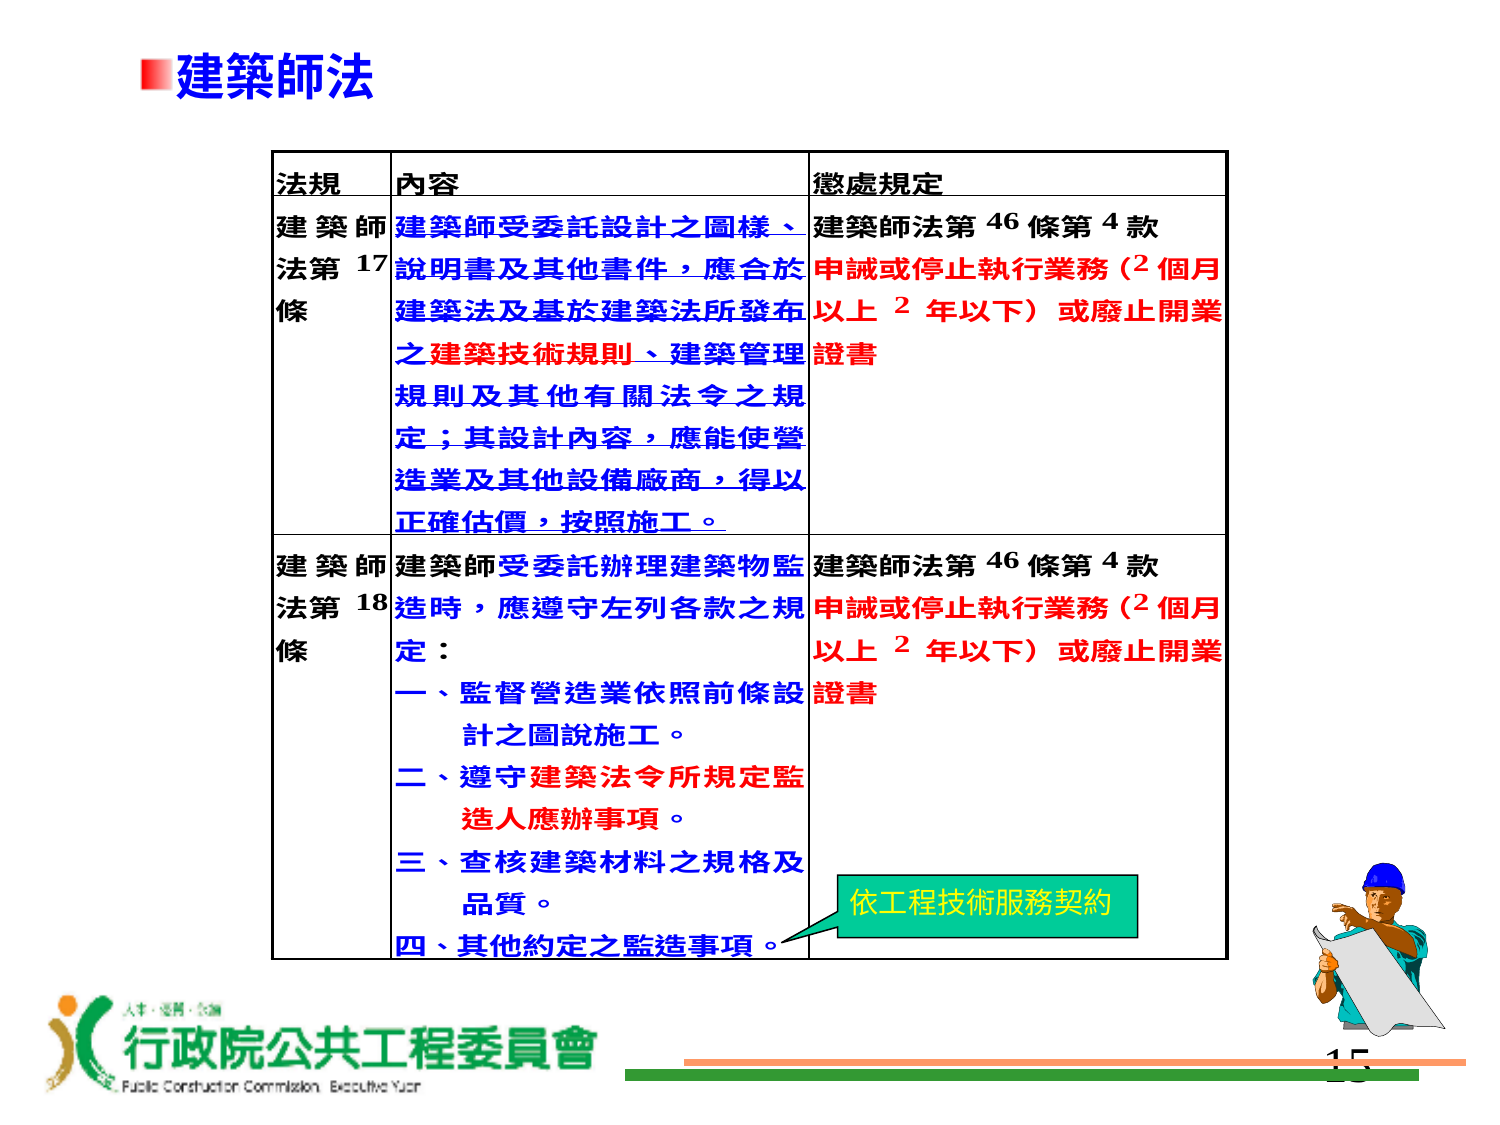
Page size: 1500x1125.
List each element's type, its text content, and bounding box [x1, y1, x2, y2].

chart [237, 149, 1235, 985]
text_box 建築師法 [125, 37, 391, 113]
text_box 依工程技術服務契約 [834, 876, 1138, 928]
picture [139, 57, 176, 94]
chart [1312, 862, 1447, 1038]
